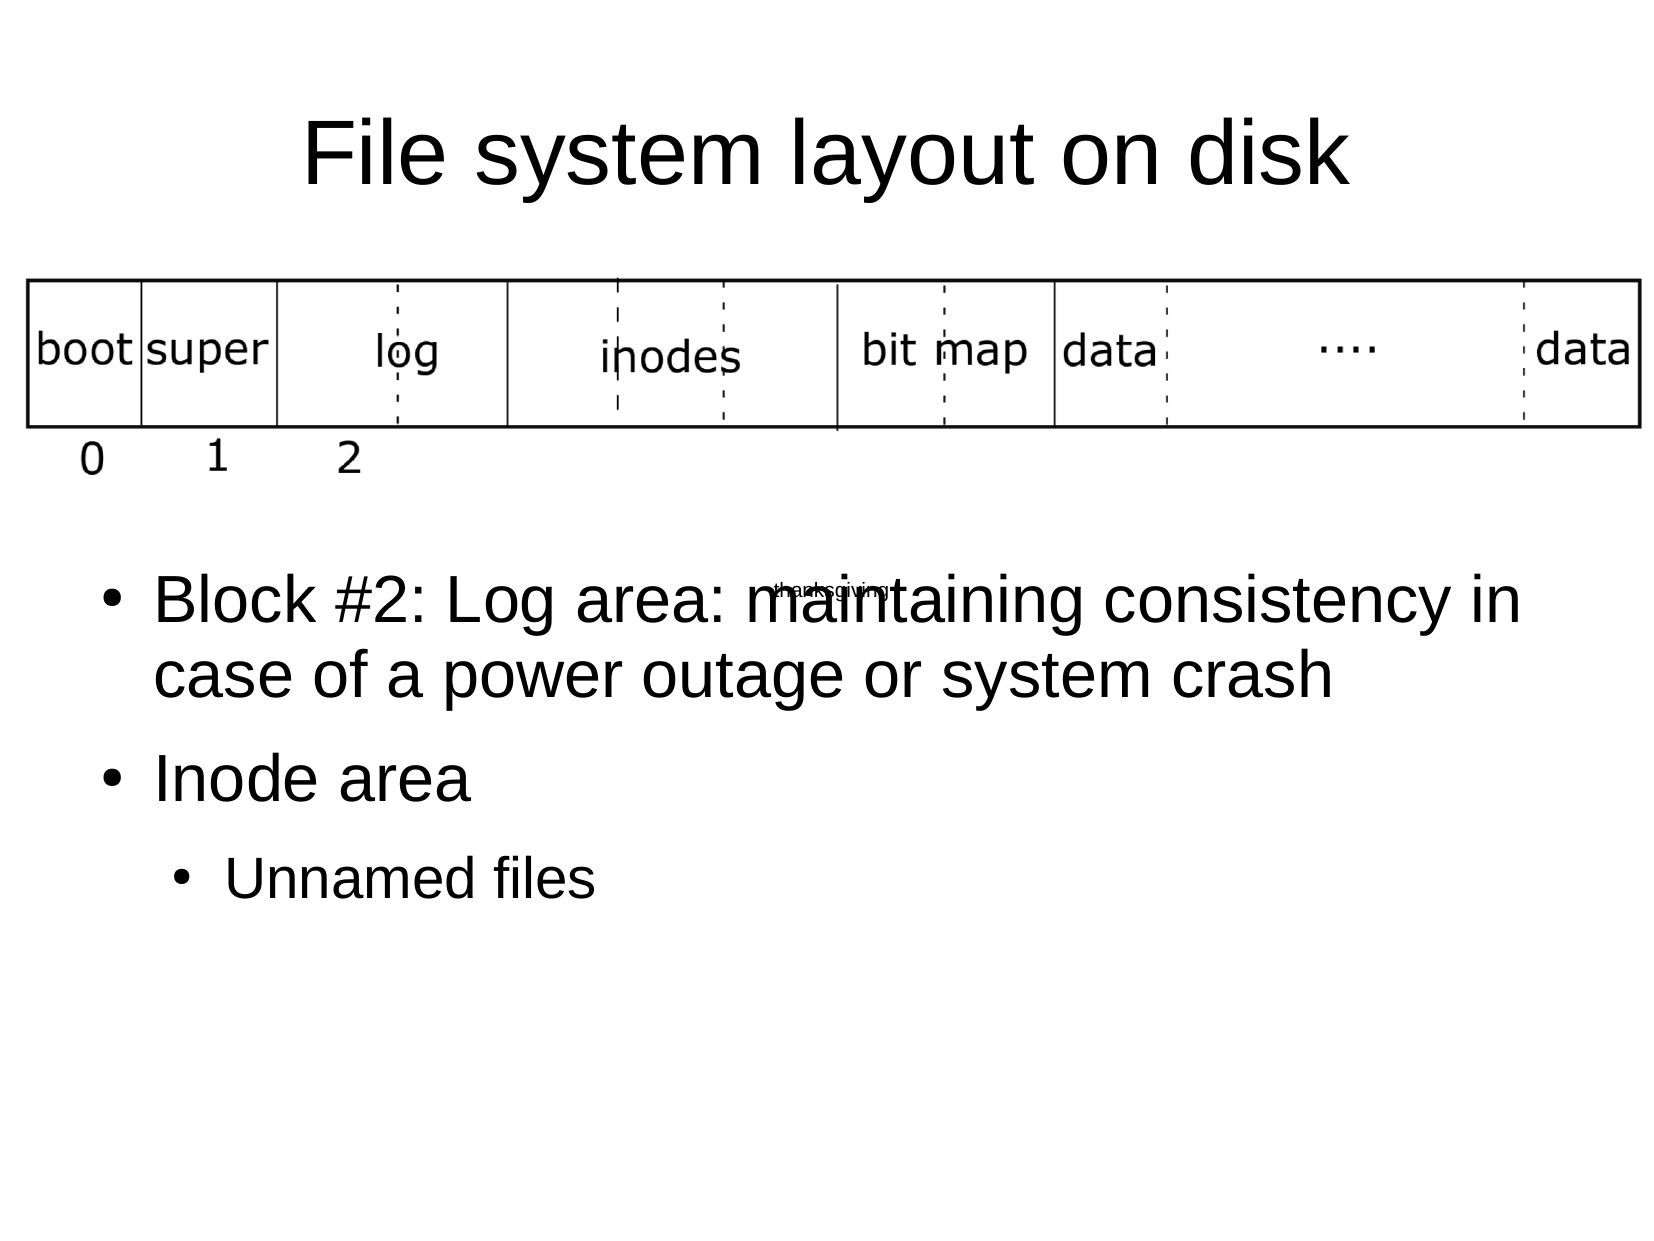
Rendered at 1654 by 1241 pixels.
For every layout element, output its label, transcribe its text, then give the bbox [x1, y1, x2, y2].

picture [4, 257, 1654, 488]
title File system layout on disk [82, 49, 1571, 257]
list Block #2: Log area: maintaining consistency in case of a power outage or system crash Inode area Unnamed files [82, 562, 1571, 1163]
text_box thanksgiving [759, 571, 904, 610]
